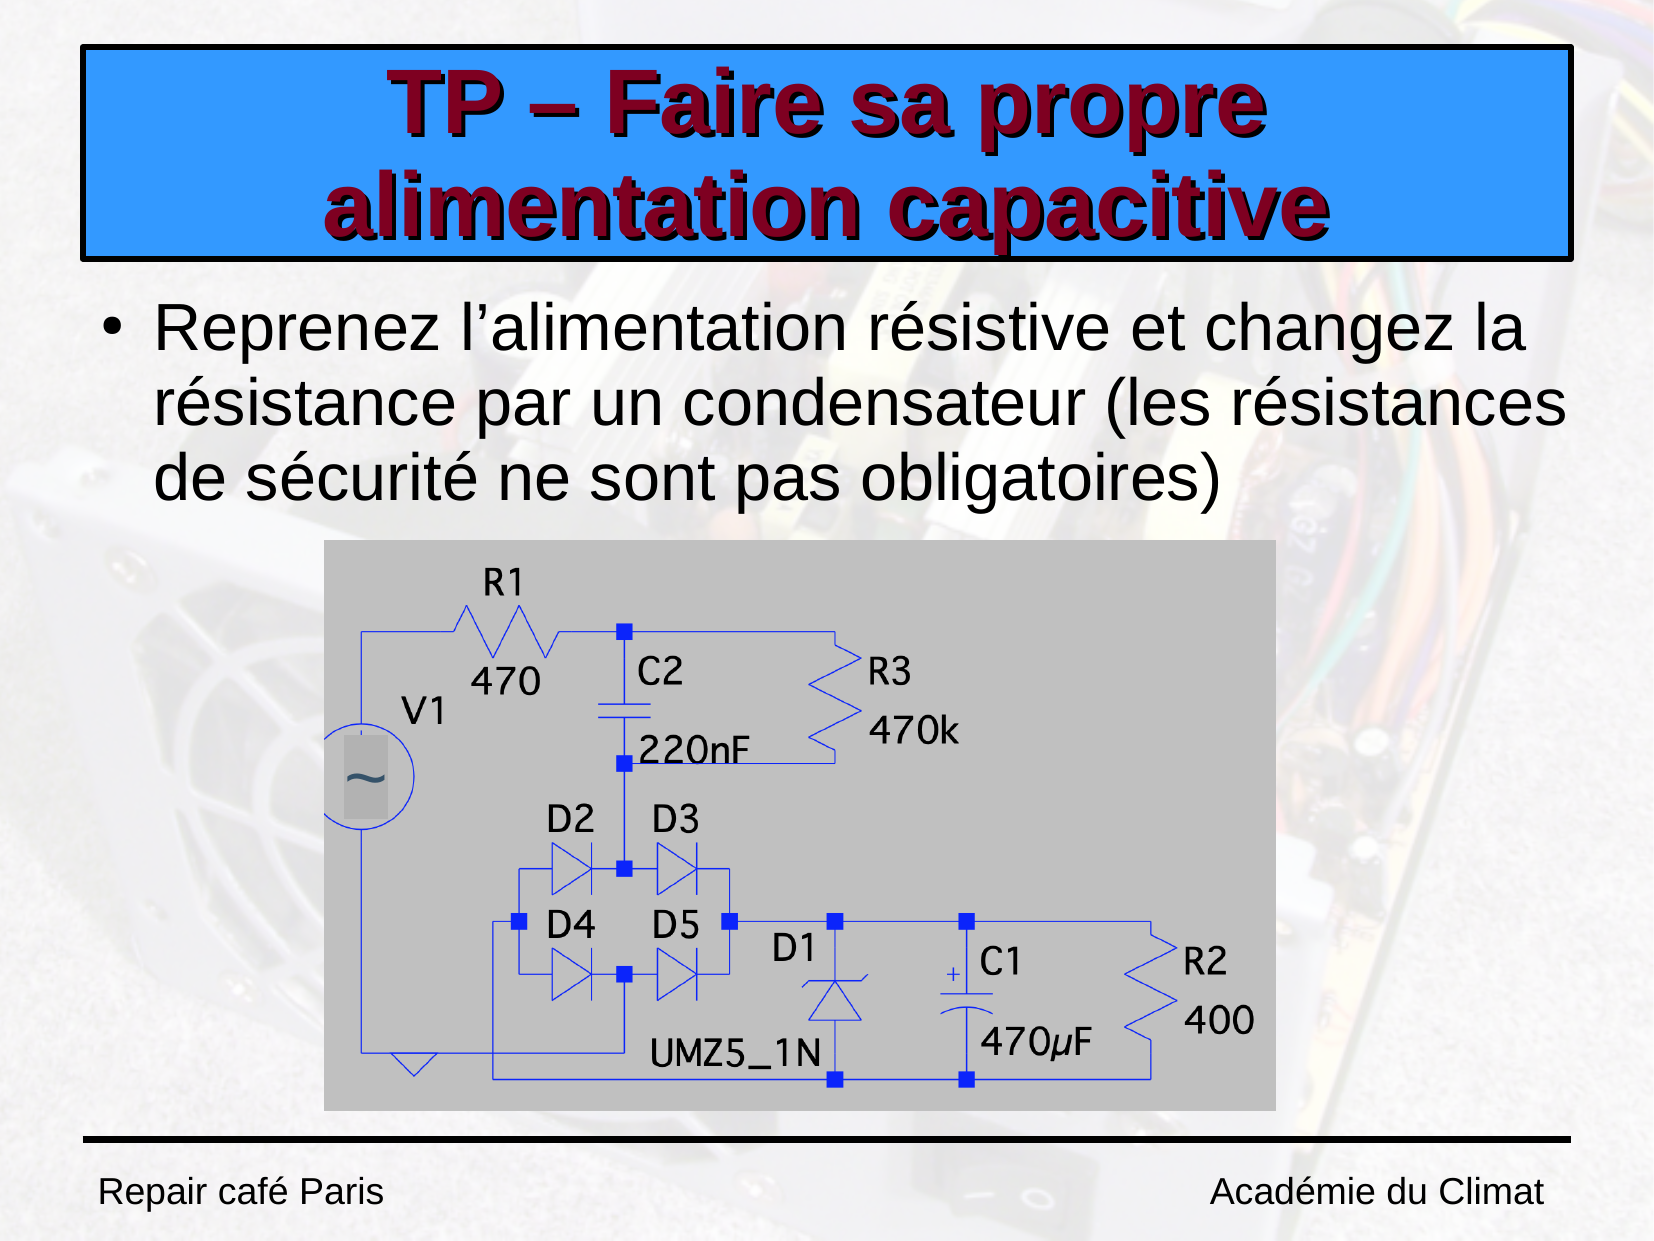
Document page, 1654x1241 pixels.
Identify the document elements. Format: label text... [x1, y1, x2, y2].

text_box Repair café Paris Académie du Climat [82, 1163, 1571, 1220]
title TP – Faire sa propre alimentation capacitive [82, 47, 1571, 259]
list Reprenez l’alimentation résistive et changez la résistance par un condensateur (les résistances de sécurité ne sont pas obligatoires) [82, 290, 1571, 1082]
picture [0, 0, 1654, 1241]
text_box ~ [301, 727, 431, 827]
